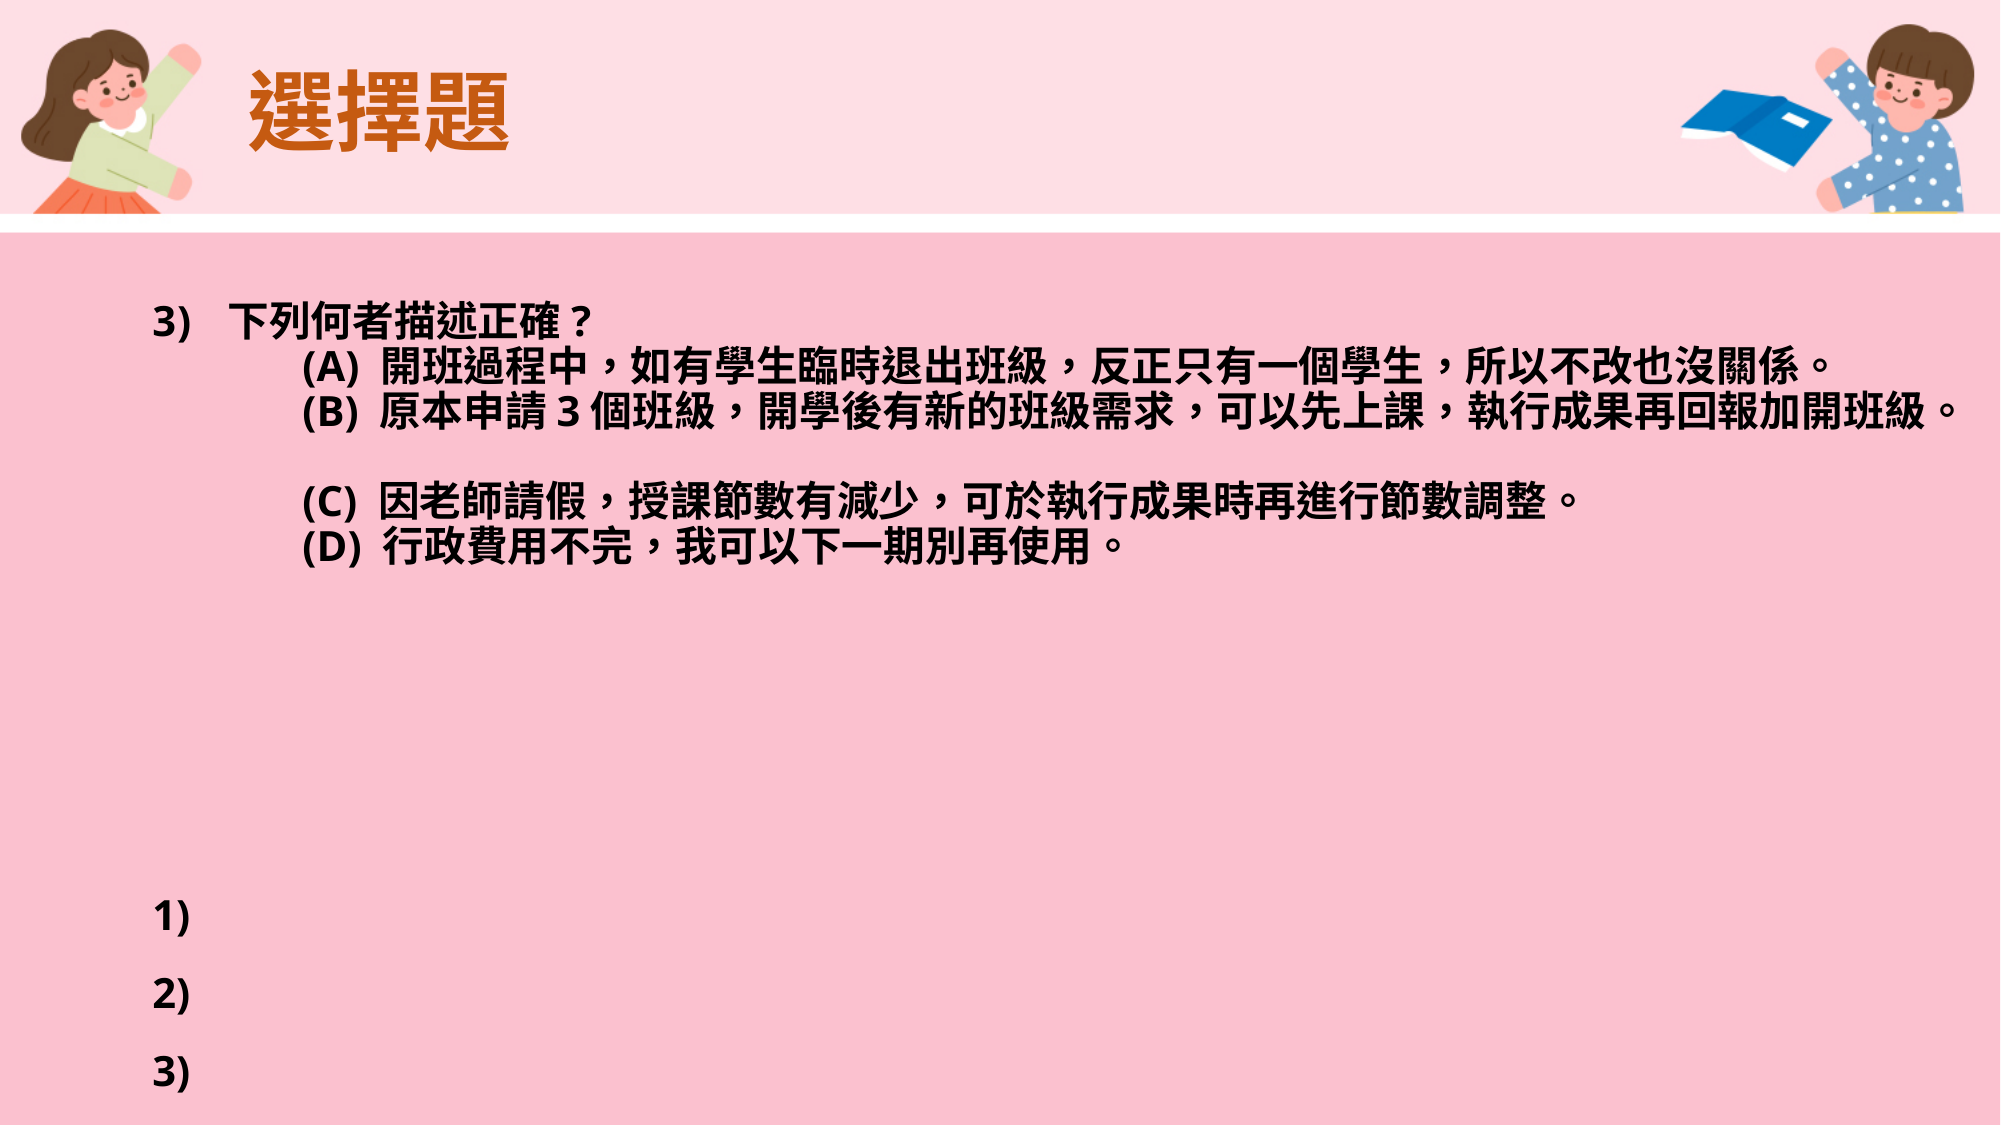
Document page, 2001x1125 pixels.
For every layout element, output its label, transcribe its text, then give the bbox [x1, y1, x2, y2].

title 選擇題 [232, 59, 1863, 278]
list 下列何者描述正確? (A) 開班過程中，如有學生臨時退出班級，反正只有一個學生，所以不改也沒關係。 (B) 原本申請3個班級，開學後有新的班級需求，可以先上課，執行成果再回報加開班級。 (C) 因老師請假，授課節數有減少，可於執行成果時再進行節數調整。 (D) 行政費用不完，我可以下一期別再使用。 [137, 293, 1967, 1125]
